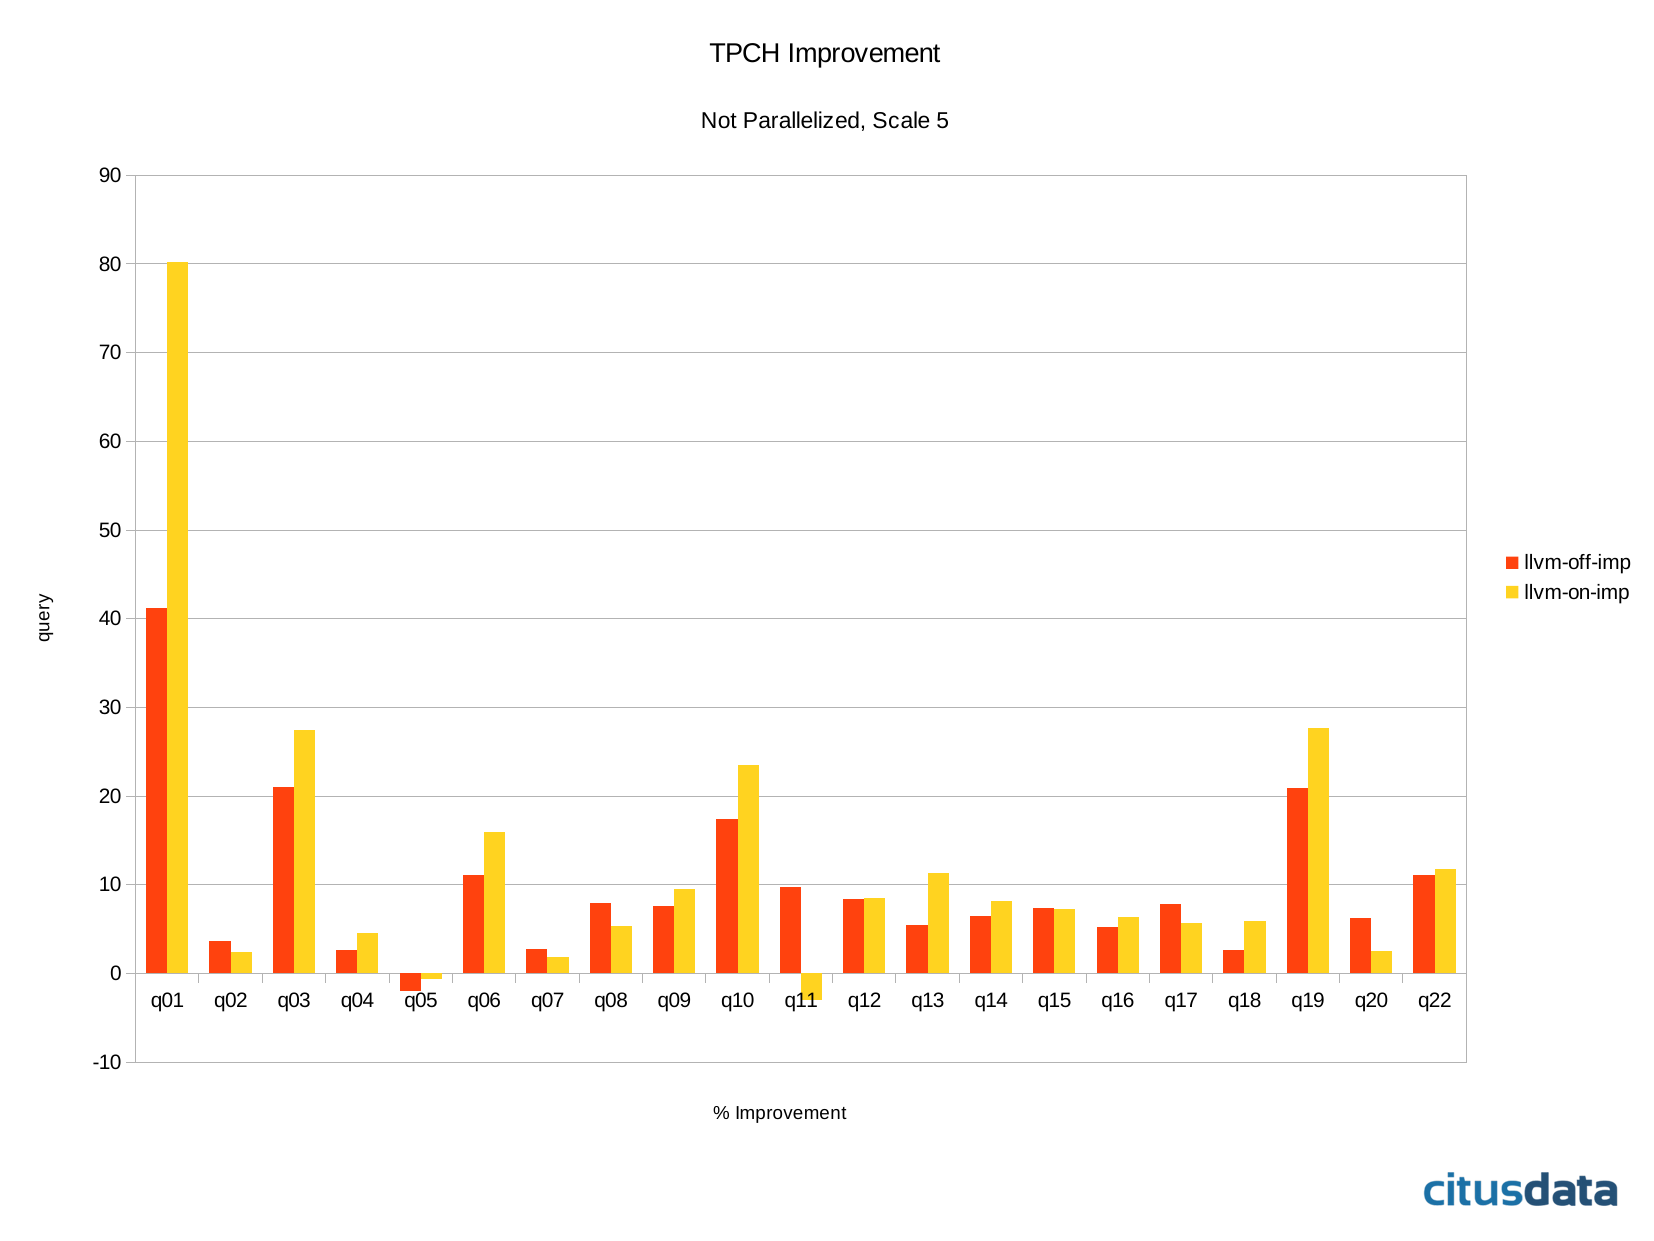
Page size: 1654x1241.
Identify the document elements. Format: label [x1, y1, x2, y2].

chart [0, 0, 1651, 1156]
picture [1420, 1167, 1622, 1209]
